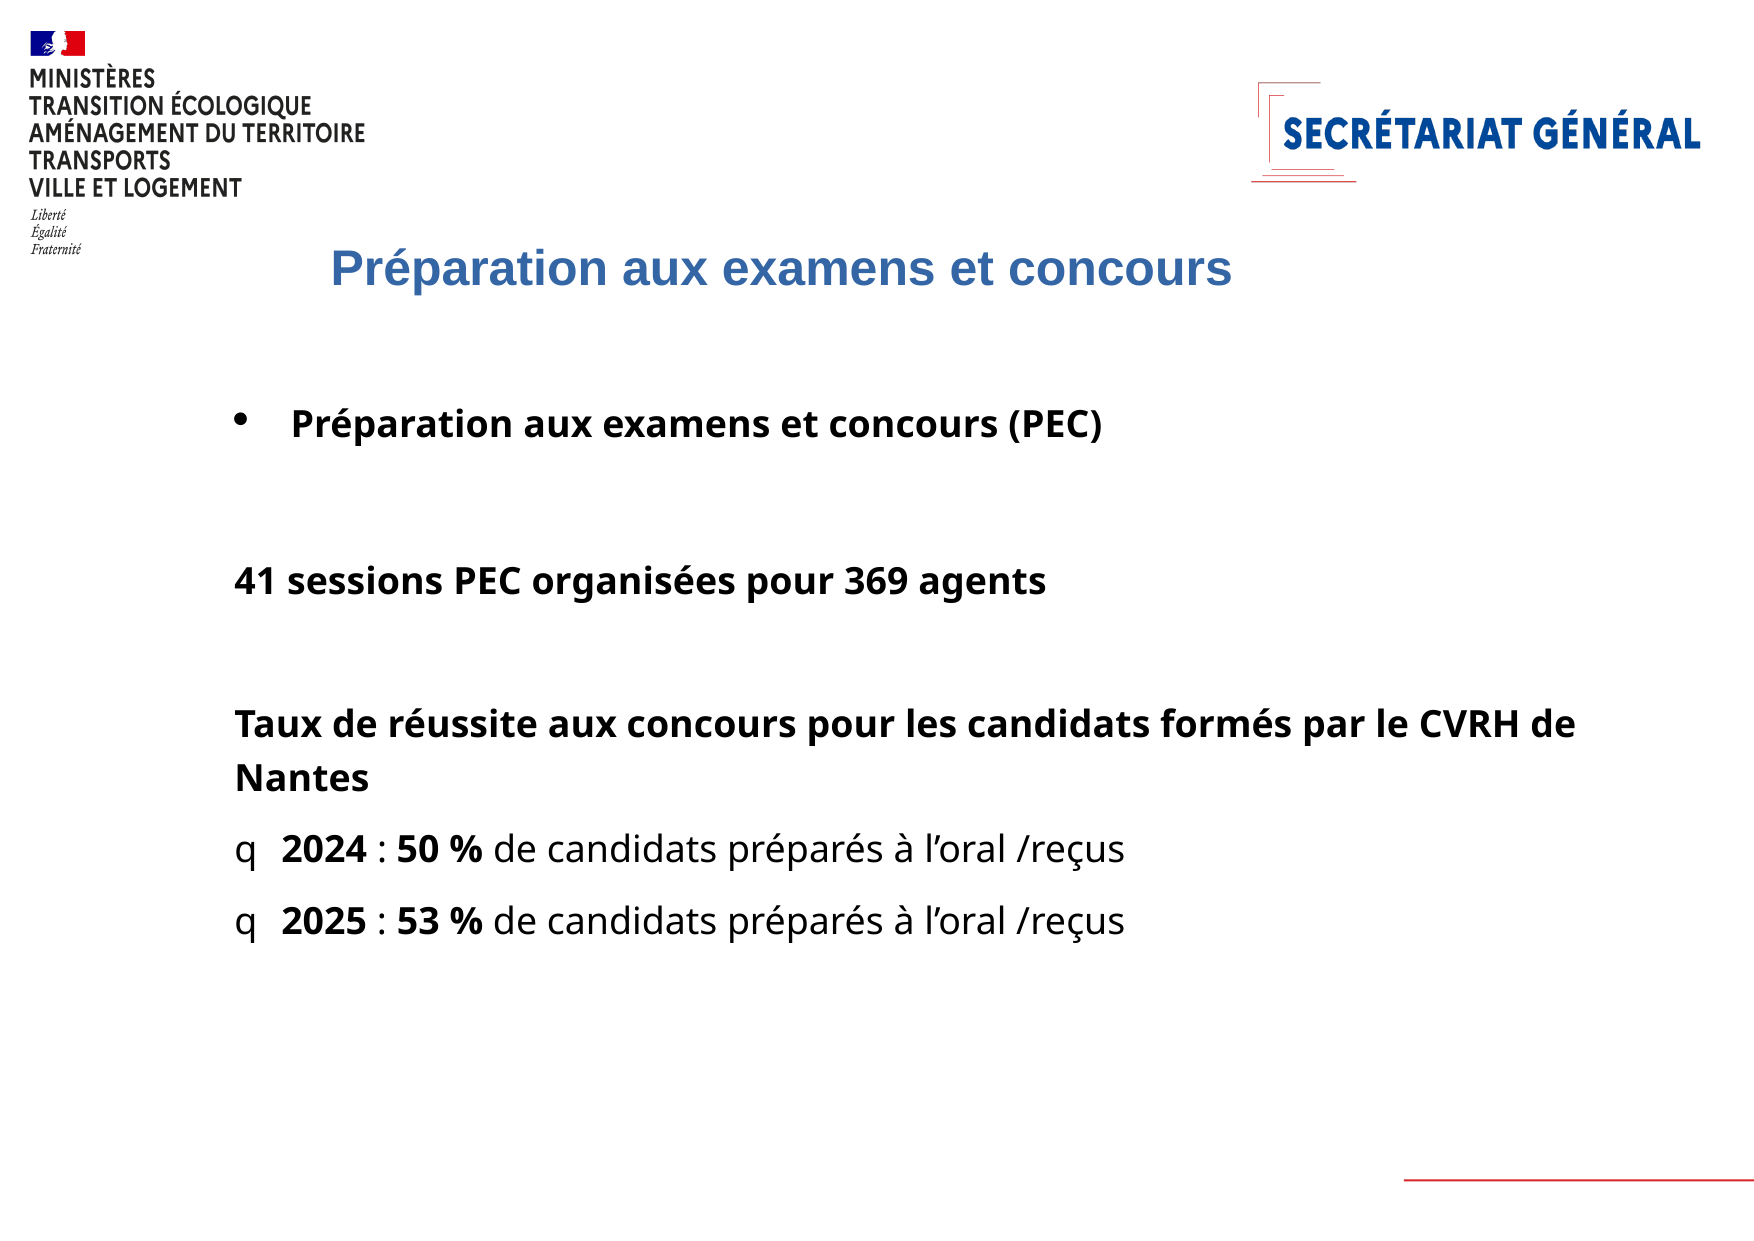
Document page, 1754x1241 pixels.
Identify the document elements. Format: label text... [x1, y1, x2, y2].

text_box Préparation aux examens et concours (PEC) 41 sessions PEC organisées pour 369 agents Taux de réussite aux concours pour les candidats formés par le CVRH de Nantes 2024 : 50 % de candidats préparés à l’oral /reçus 2025 : 53 % de candidats préparés à l’oral /reçus [219, 382, 1643, 982]
text_box Préparation aux examens et concours [315, 233, 1438, 332]
picture [1230, 56, 1717, 204]
picture [11, 6, 384, 279]
